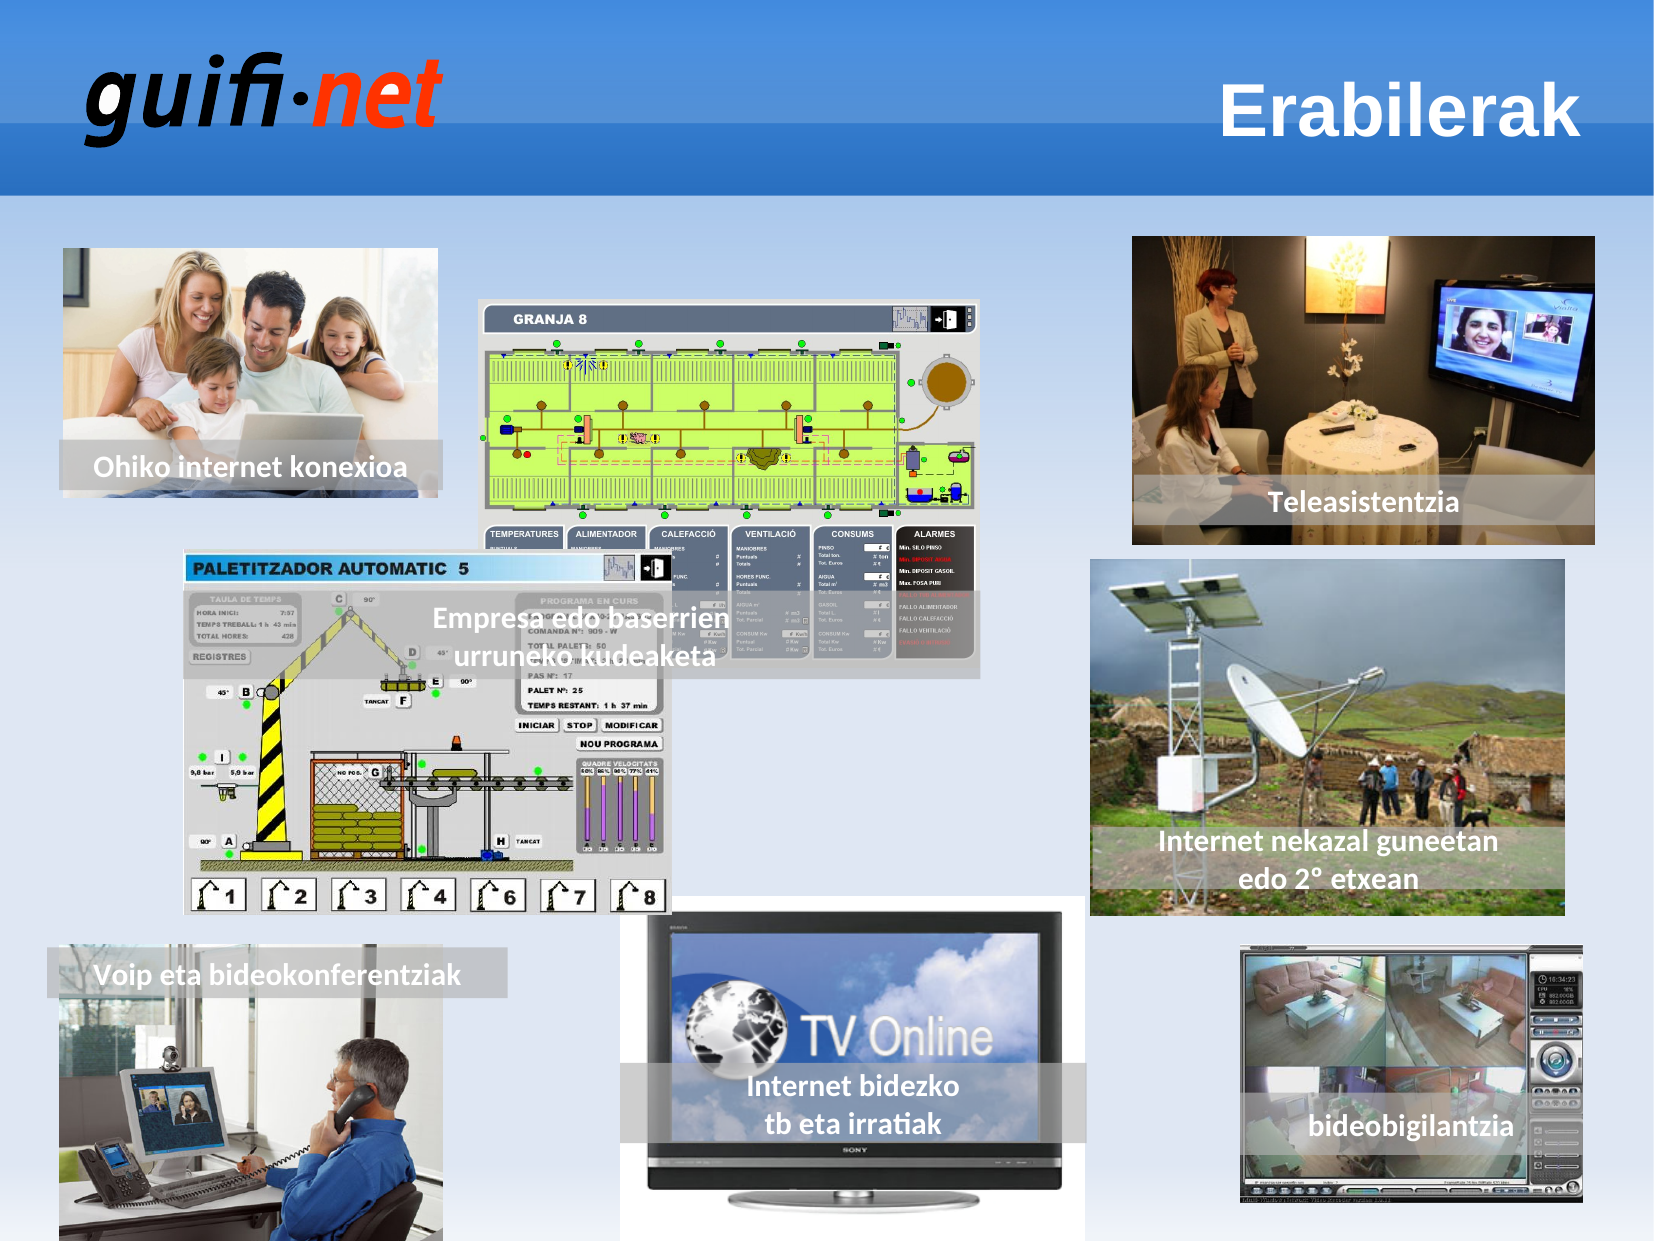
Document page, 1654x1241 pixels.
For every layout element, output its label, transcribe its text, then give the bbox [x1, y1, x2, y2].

text_box Ohiko internet konexioa [59, 439, 443, 491]
text_box Internet bidezko tb eta irratiak [620, 1062, 1087, 1144]
text_box Voip eta bideokonferentziak [47, 947, 508, 999]
picture [0, 0, 1654, 1241]
title Erabilerak [655, 14, 1654, 207]
text_box bideobigilantzia [1240, 1092, 1583, 1155]
text_box Empresa edo baserrien urruneko kudeaketa [183, 590, 981, 680]
text_box Teleasistentzia [1134, 474, 1595, 526]
text_box Internet nekazal guneetan edo 2º etxean [1092, 826, 1566, 890]
